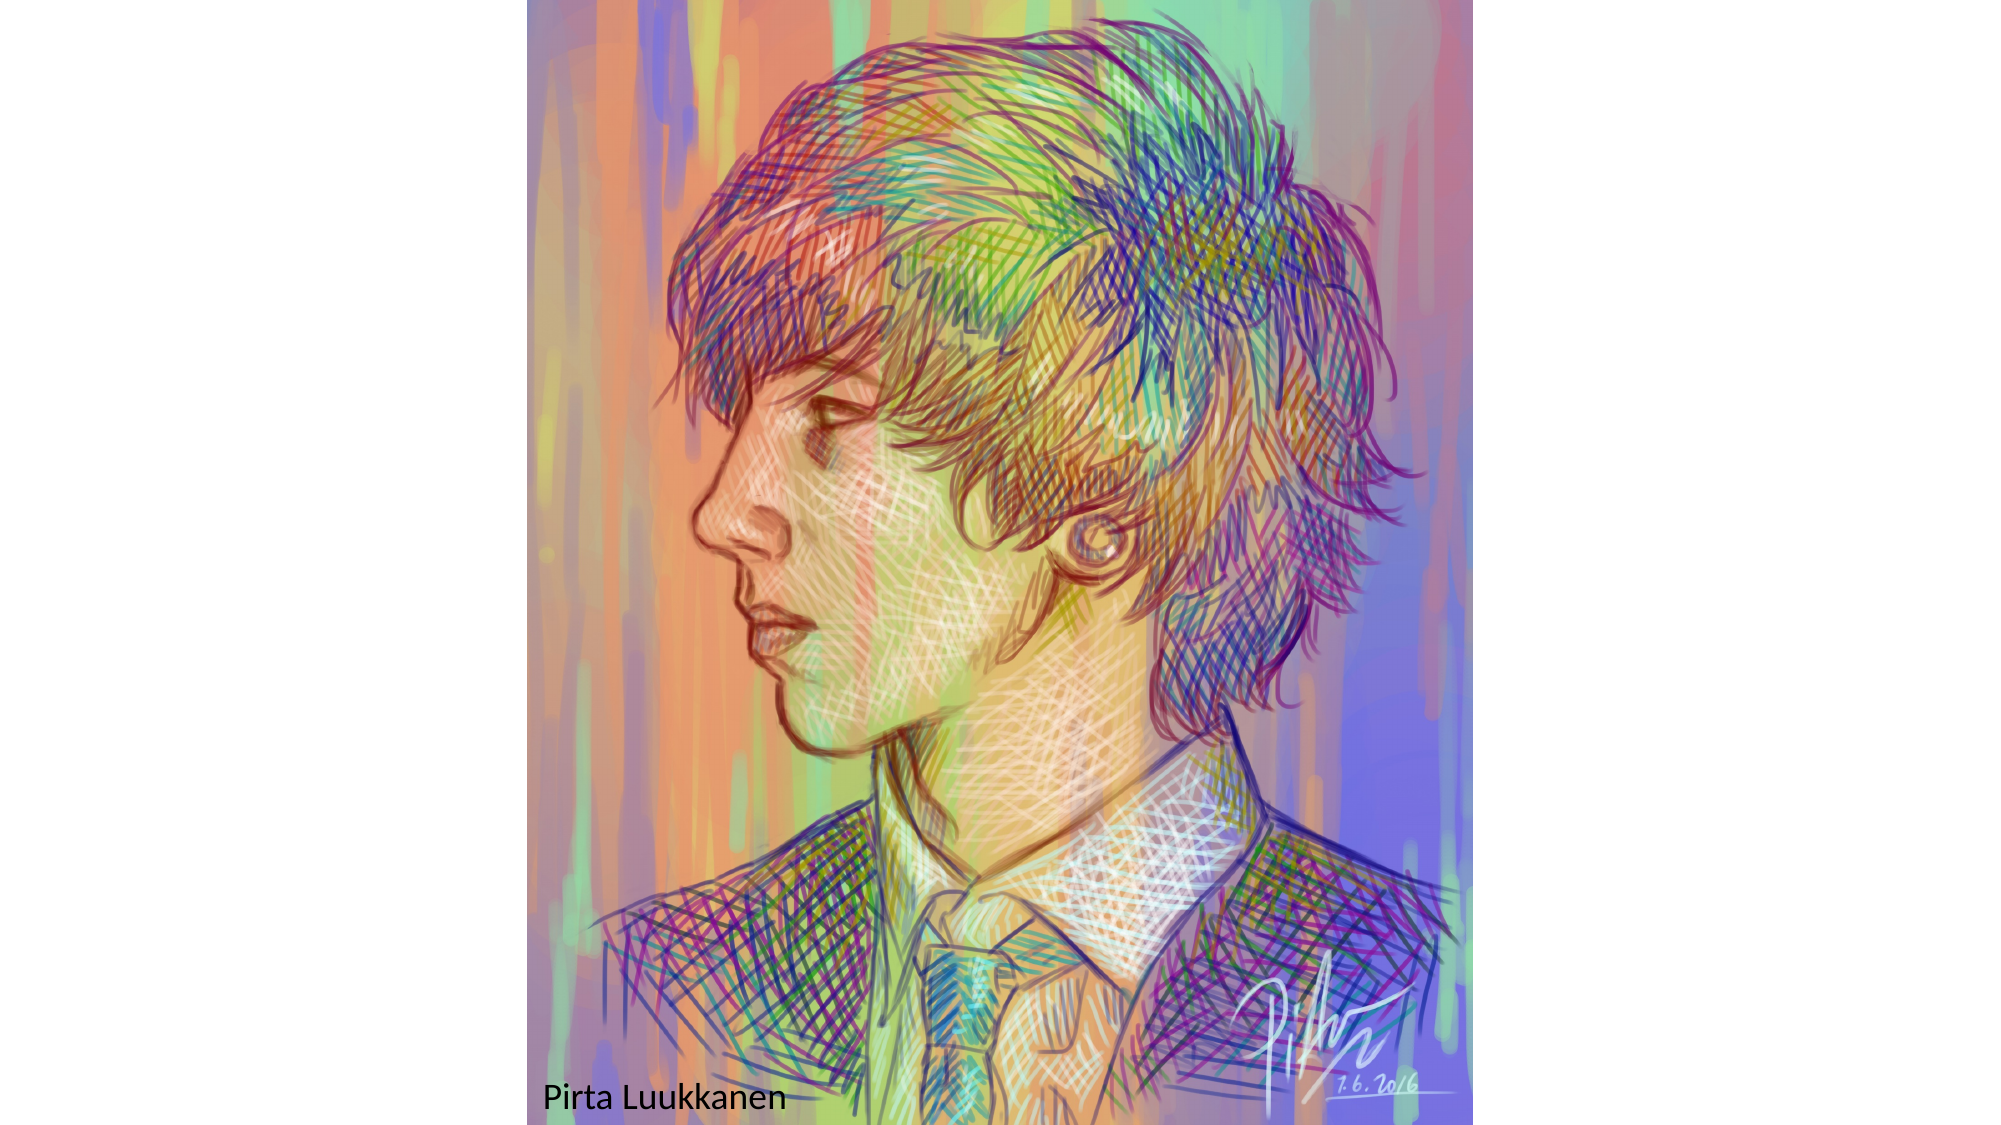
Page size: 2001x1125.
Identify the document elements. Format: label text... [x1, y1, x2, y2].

text_box Pirta Luukkanen [527, 1064, 803, 1125]
picture [527, 0, 1473, 1125]
